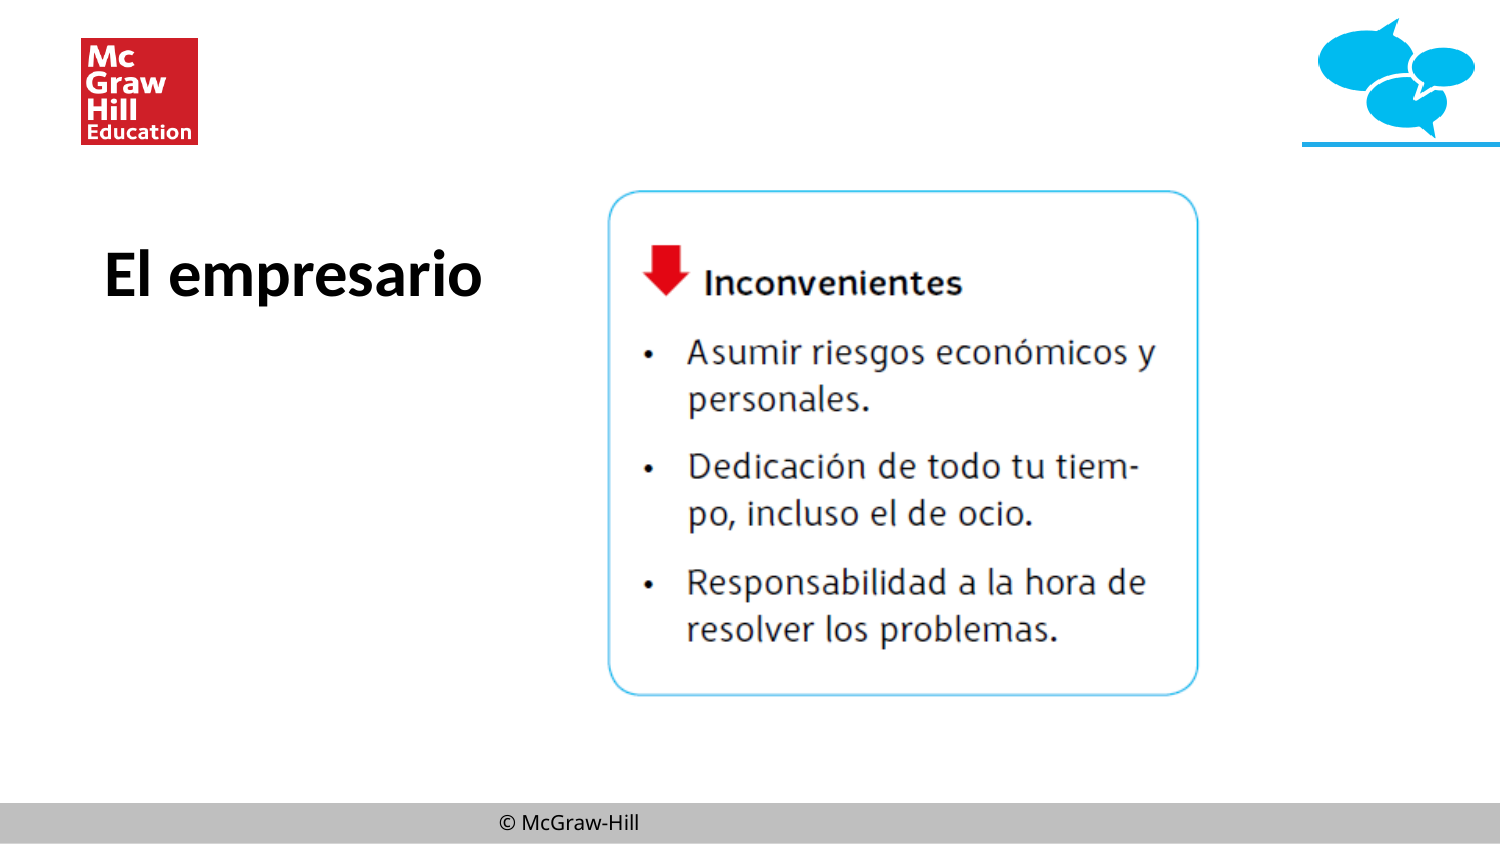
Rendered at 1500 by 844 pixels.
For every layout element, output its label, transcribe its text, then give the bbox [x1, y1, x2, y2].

picture [575, 164, 1222, 717]
text_box El empresario [89, 222, 575, 324]
picture [1285, 12, 1475, 139]
picture [81, 38, 198, 145]
